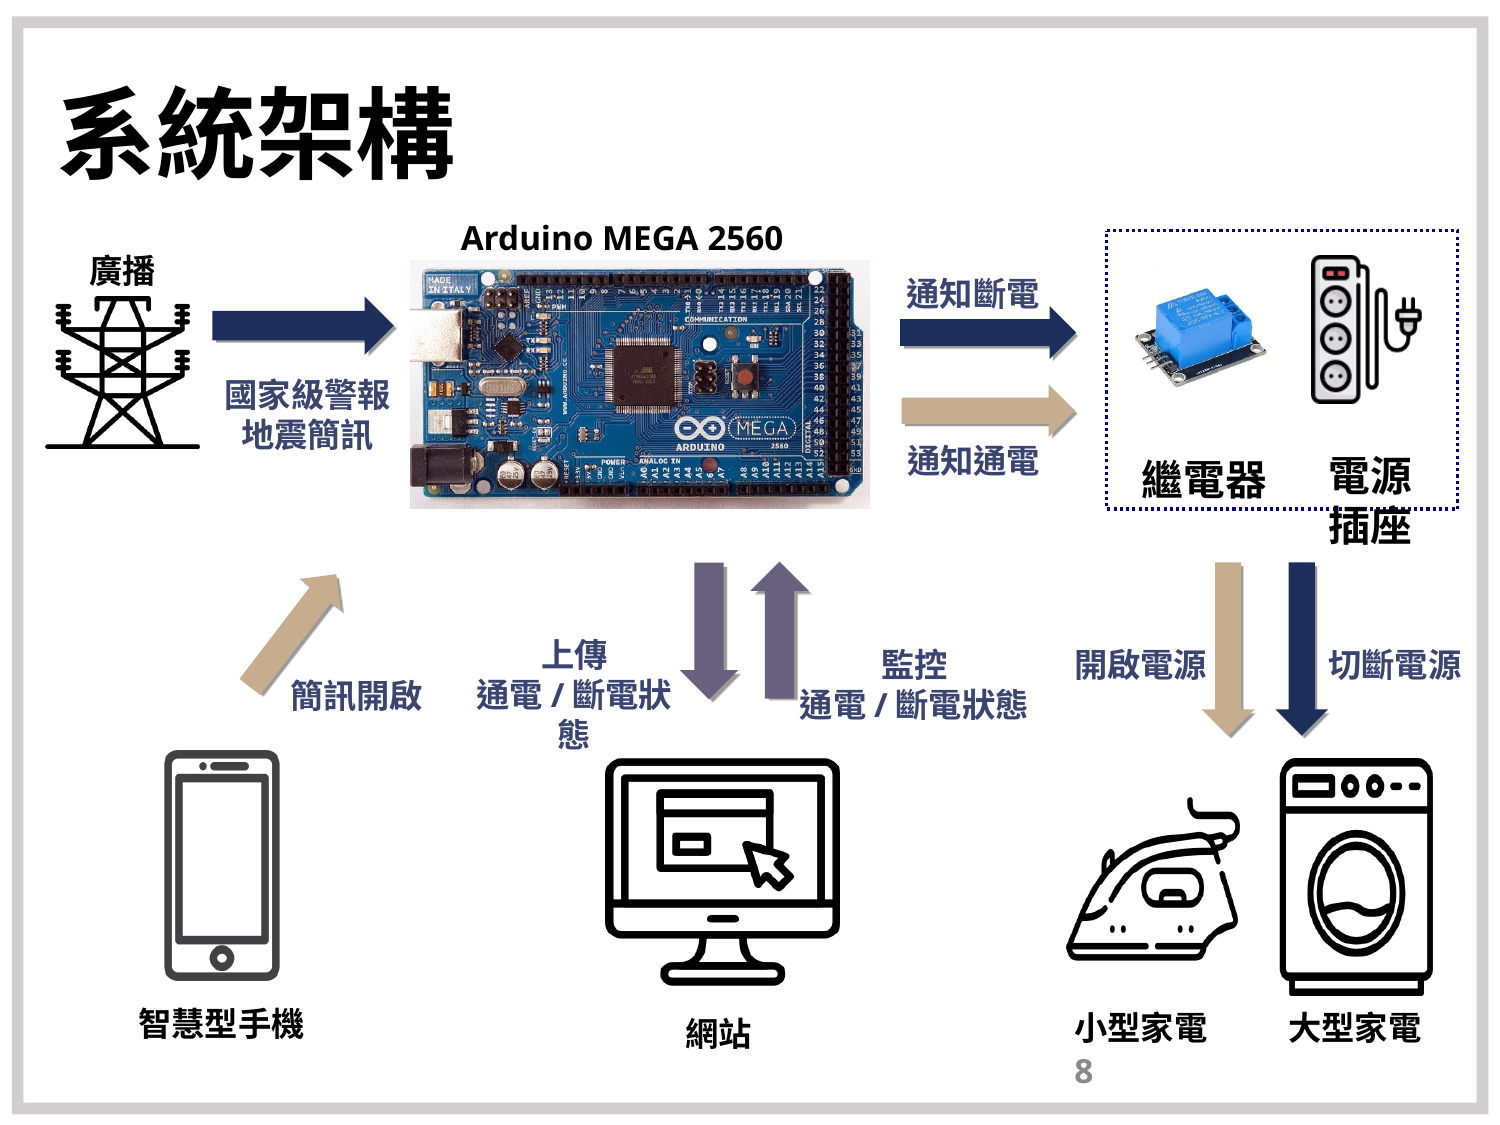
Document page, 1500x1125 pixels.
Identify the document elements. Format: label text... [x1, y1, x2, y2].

text_box 網站 [702, 1023, 707, 1043]
text_box 電源 插座 [1281, 442, 1461, 471]
text_box [11, 16, 1489, 1115]
picture [605, 754, 840, 989]
text_box 切斷電源 [1489, 606, 1497, 723]
text_box 智慧型手機 [122, 995, 321, 1052]
picture [1066, 760, 1240, 997]
picture [103, 741, 340, 989]
text_box 網站 [737, 1037, 745, 1043]
text_box 上傳 通電/斷電狀態 [449, 627, 700, 741]
title 系統架構 [40, 30, 845, 249]
text_box 廣播 [38, 231, 207, 310]
text_box 網站 [707, 1023, 713, 1043]
picture [1264, 758, 1448, 996]
text_box 8 [1059, 1042, 1397, 1103]
text_box 國家級警報 地震簡訊 [209, 367, 407, 452]
text_box 通知通電 [875, 418, 1073, 502]
text_box 切斷電源 [1315, 606, 1476, 723]
picture [410, 260, 870, 509]
text_box 網站 [600, 1005, 837, 1043]
text_box 開啟電源 [1045, 606, 1215, 723]
text_box 繼電器 [1115, 447, 1294, 474]
text_box 小型家電 [1019, 1000, 1233, 1046]
picture [1121, 254, 1280, 412]
text_box 大型家電 [1233, 1000, 1477, 1046]
text_box 簡訊開啟 [271, 653, 442, 738]
picture [45, 310, 200, 449]
picture [1294, 255, 1439, 404]
text_box 監控 通電/斷電狀態 [773, 627, 1056, 741]
text_box 通知斷電 [886, 235, 1061, 352]
text_box Arduino MEGA 2560 [426, 198, 827, 277]
